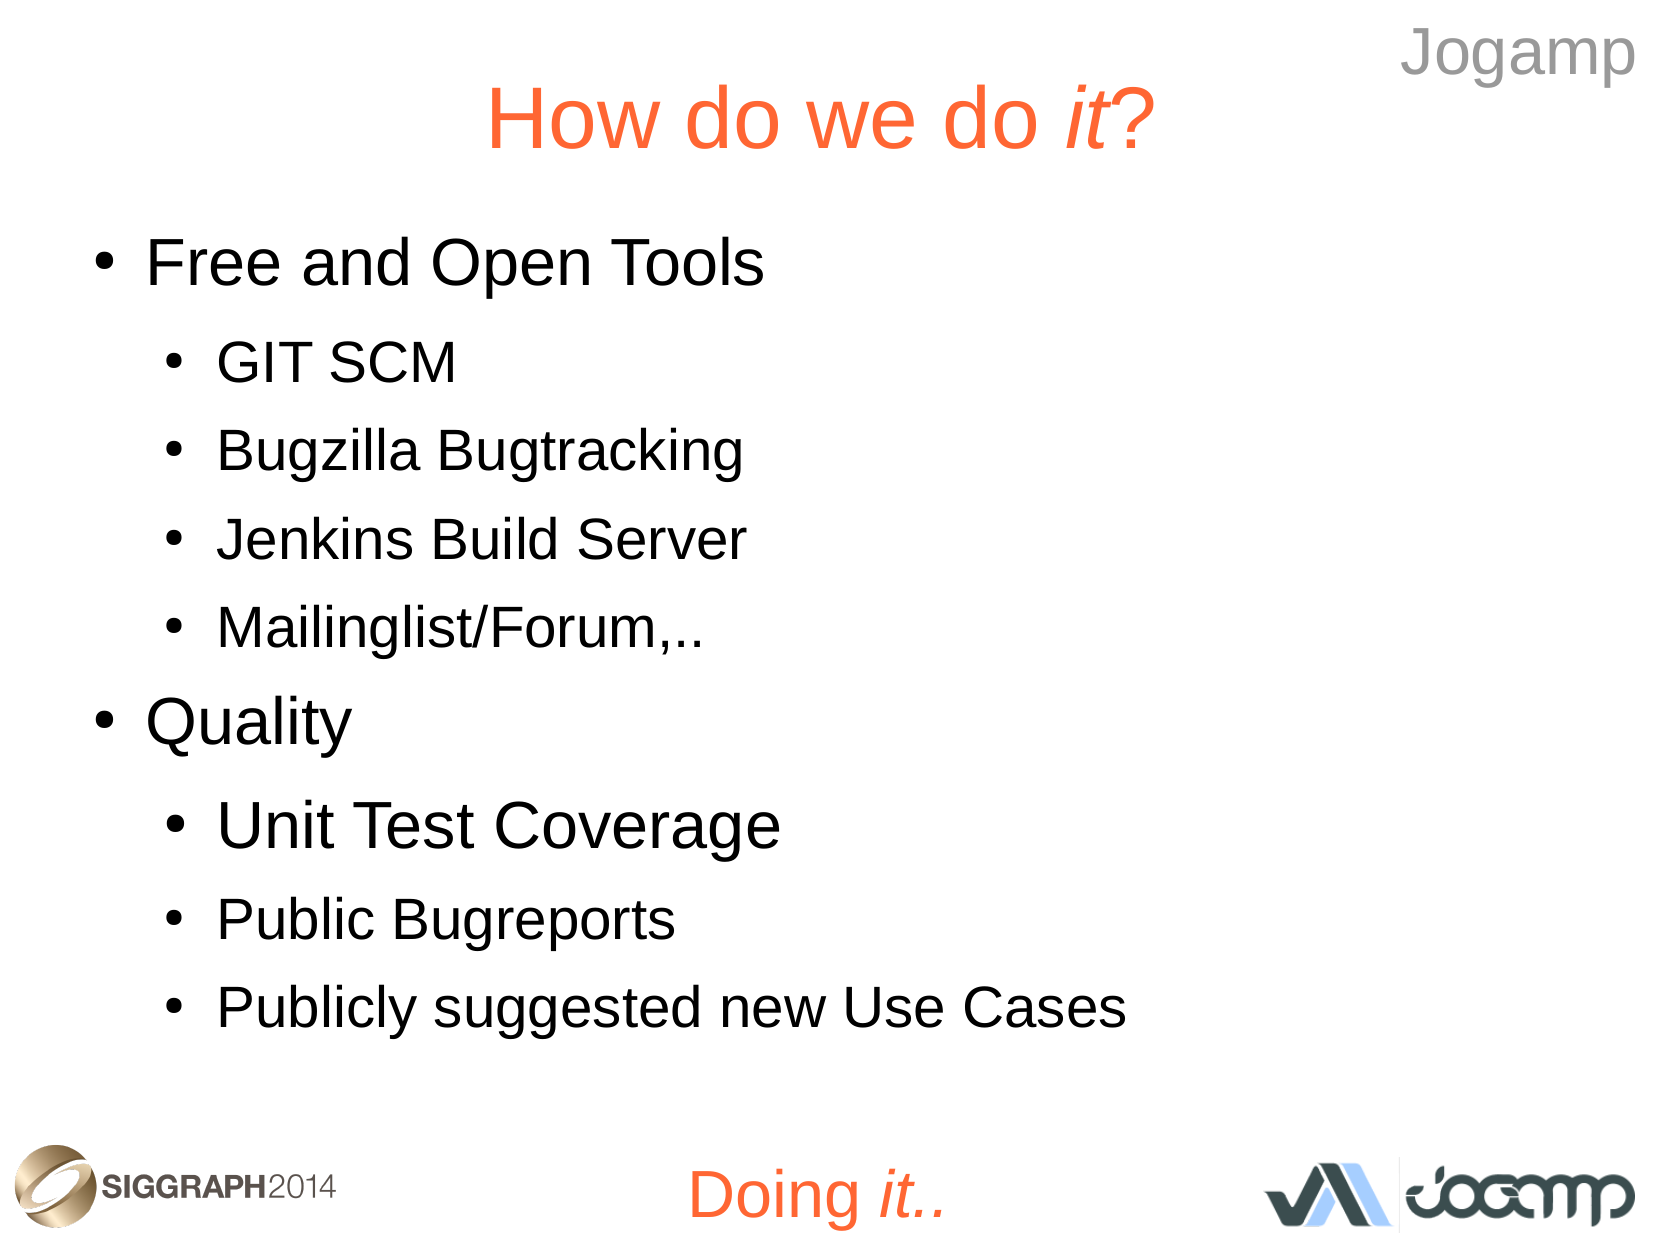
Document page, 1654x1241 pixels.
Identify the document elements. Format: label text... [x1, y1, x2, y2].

text_box Doing it.. [672, 1149, 966, 1239]
picture [1262, 1157, 1635, 1233]
title How do we do it? [68, 56, 1576, 181]
text_box Jogamp [1385, 6, 1654, 112]
picture [7, 1133, 343, 1239]
list Free and Open Tools GIT SCM Bugzilla Bugtracking Jenkins Build Server Mailinglist/Forum,.. Quality Unit Test Coverage Public Bugreports Publicly suggested new Use Cases [75, 225, 1571, 1109]
